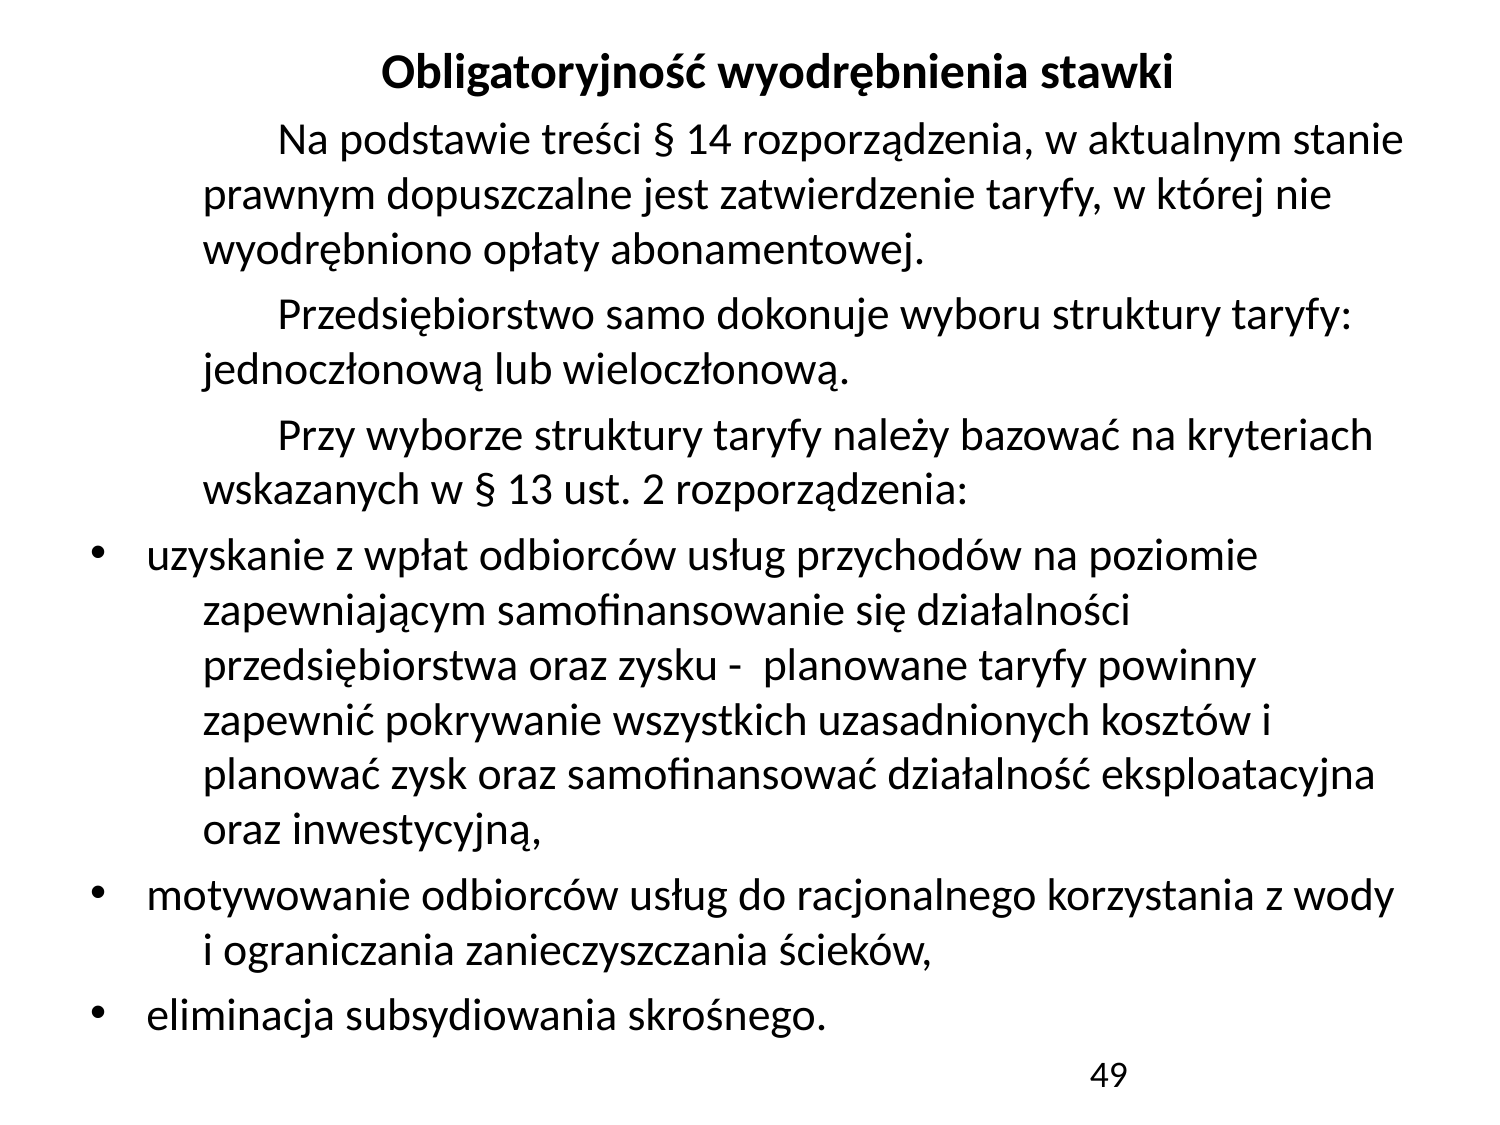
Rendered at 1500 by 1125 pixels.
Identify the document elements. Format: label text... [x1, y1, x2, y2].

text_box 45 [1074, 1042, 1426, 1103]
list Obligatoryjność wyodrębnienia stawki Na podstawie treści § 14 rozporządzenia, w aktualnym stanie prawnym dopuszczalne jest zatwierdzenie taryfy, w której nie wyodrębniono opłaty abonamentowej. Przedsiębiorstwo samo dokonuje wyboru struktury taryfy: jednoczłonową lub wieloczłonową. Przy wyborze struktury taryfy należy bazować na kryteriach wskazanych w § 13 ust. 2 rozporządzenia: uzyskanie z wpłat odbiorców usług przychodów na poziomie zapewniającym samofinansowanie się działalności przedsiębiorstwa oraz zysku - planowane taryfy powinny zapewnić pokrywanie wszystkich uzasadnionych kosztów i planować zysk oraz samofinansować działalność eksploatacyjna oraz inwestycyjną, motywowanie odbiorców usług do racjonalnego korzystania z wody i ograniczania zanieczyszczania ścieków, eliminacja subsydiowania skrośnego. [75, 30, 1426, 1059]
